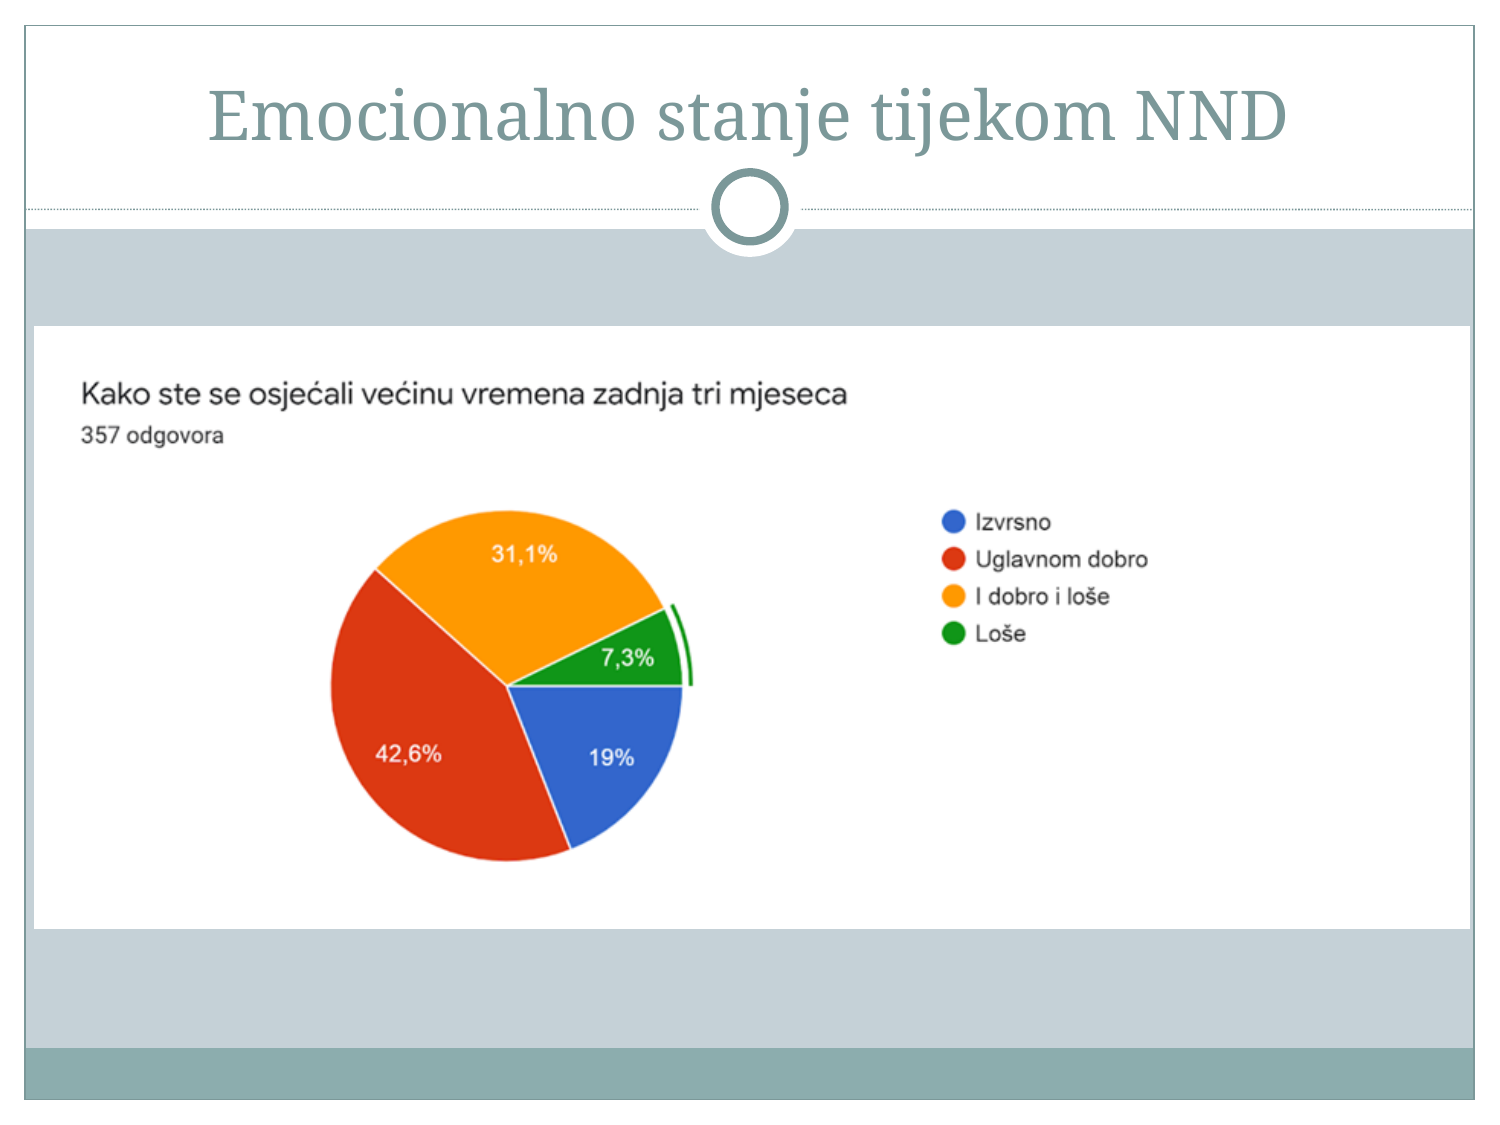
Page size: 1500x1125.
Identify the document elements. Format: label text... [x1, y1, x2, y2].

picture [34, 326, 1470, 929]
title Emocionalno stanje tijekom NND [49, 37, 1450, 162]
